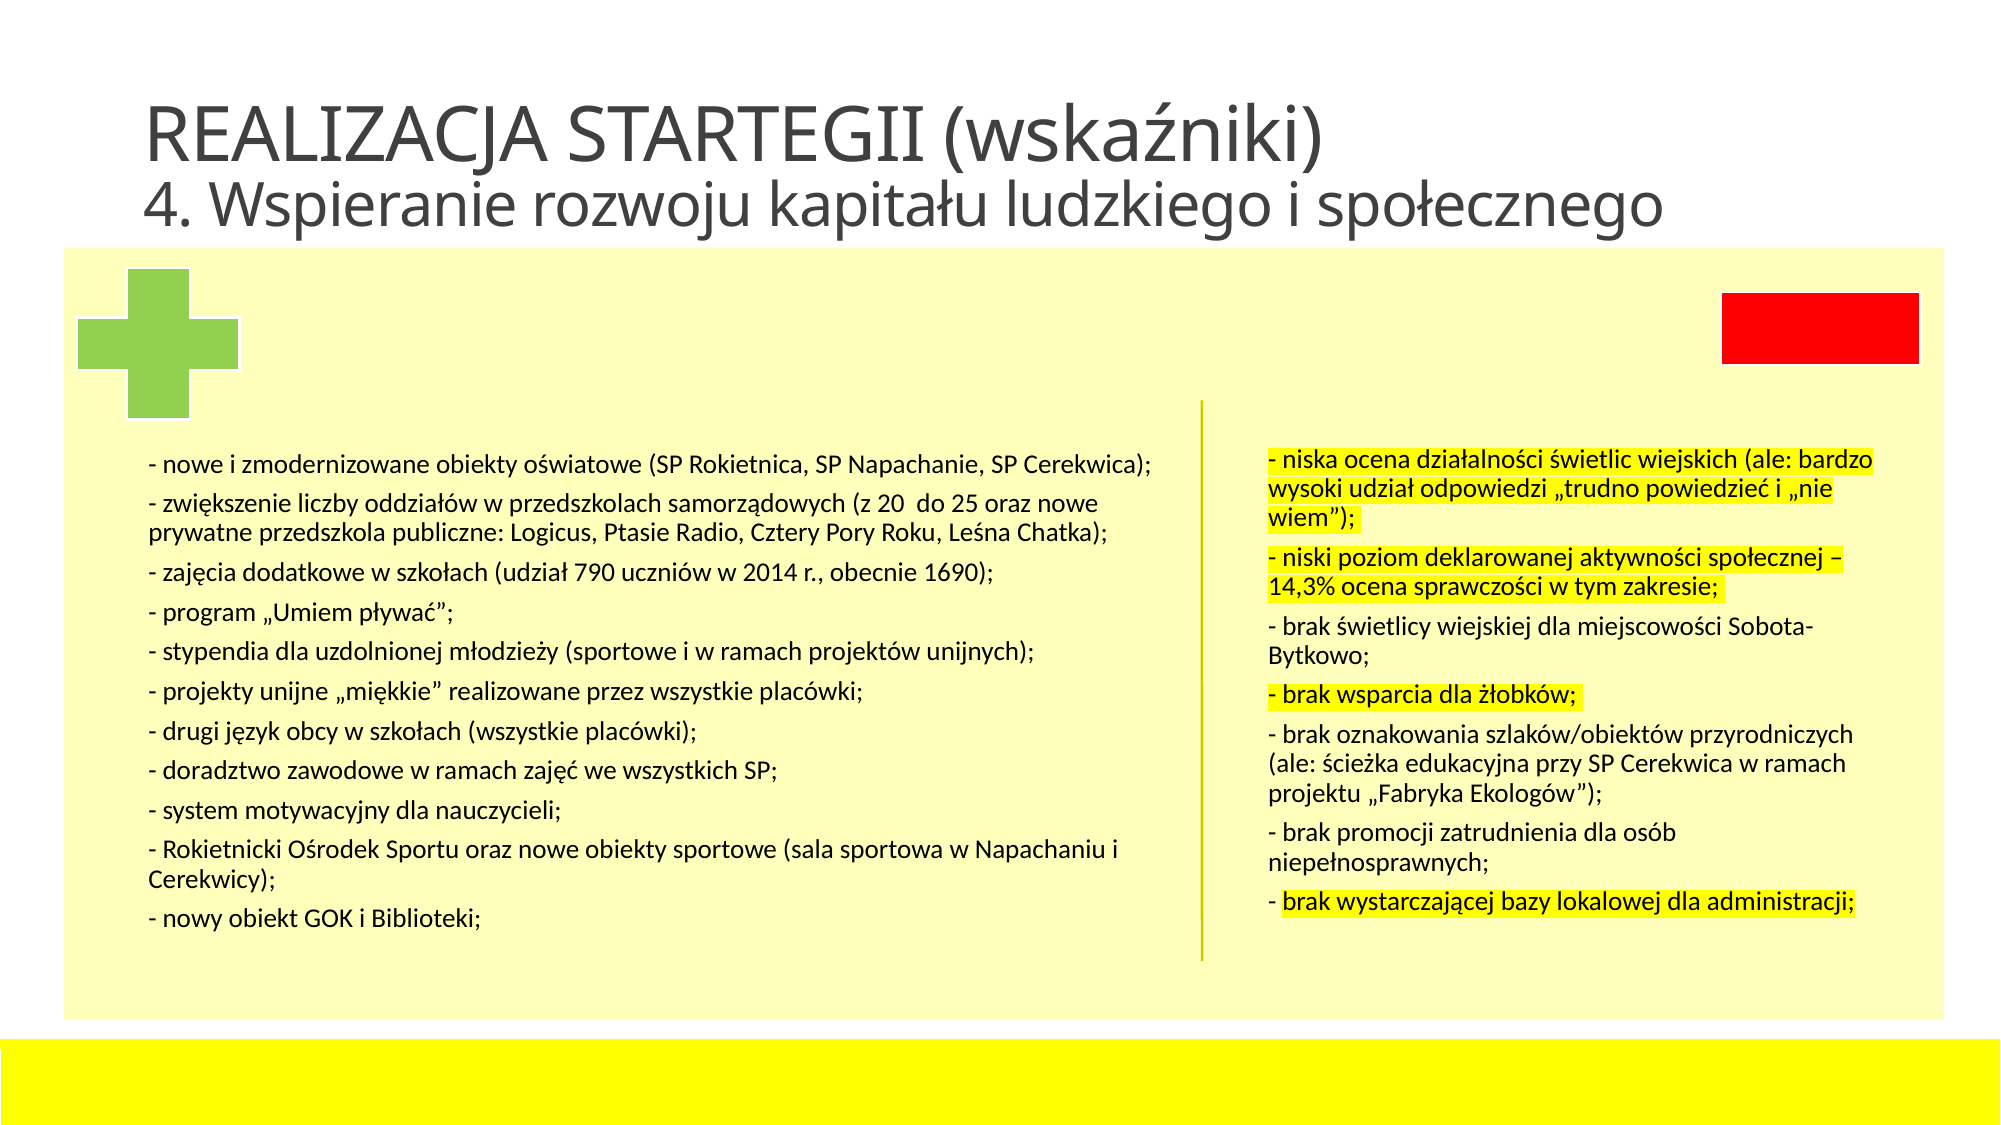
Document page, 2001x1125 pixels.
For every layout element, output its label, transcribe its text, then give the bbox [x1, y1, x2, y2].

text_box - nowe i zmodernizowane obiekty oświatowe (SP Rokietnica, SP Napachanie, SP Cerekwica); - zwiększenie liczby oddziałów w przedszkolach samorządowych (z 20 do 25 oraz nowe prywatne przedszkola publiczne: Logicus, Ptasie Radio, Cztery Pory Roku, Leśna Chatka); - zajęcia dodatkowe w szkołach (udział 790 uczniów w 2014 r., obecnie 1690); - program „Umiem pływać”; - stypendia dla uzdolnionej młodzieży (sportowe i w ramach projektów unijnych); - projekty unijne „miękkie” realizowane przez wszystkie placówki; - drugi język obcy w szkołach (wszystkie placówki); - doradztwo zawodowe w ramach zajęć we wszystkich SP; - system motywacyjny dla nauczycieli; - Rokietnicki Ośrodek Sportu oraz nowe obiekty sportowe (sala sportowa w Napachaniu i Cerekwicy); - nowy obiekt GOK i Biblioteki; [144, 445, 1196, 977]
text_box - niska ocena działalności świetlic wiejskich (ale: bardzo wysoki udział odpowiedzi „trudno powiedzieć i „nie wiem”); - niski poziom deklarowanej aktywności społecznej – 14,3% ocena sprawczości w tym zakresie; - brak świetlicy wiejskiej dla miejscowości Sobota-Bytkowo; - brak wsparcia dla żłobków; - brak oznakowania szlaków/obiektów przyrodniczych (ale: ścieżka edukacyjna przy SP Cerekwica w ramach projektu „Fabryka Ekologów”); - brak promocji zatrudnienia dla osób niepełnosprawnych; - brak wystarczającej bazy lokalowej dla administracji; [1264, 440, 1894, 933]
title REALIZACJA STARTEGII (wskaźniki) 4. Wspieranie rozwoju kapitału ludzkiego i społecznego [128, 42, 1821, 247]
text_box [63, 247, 1945, 1022]
